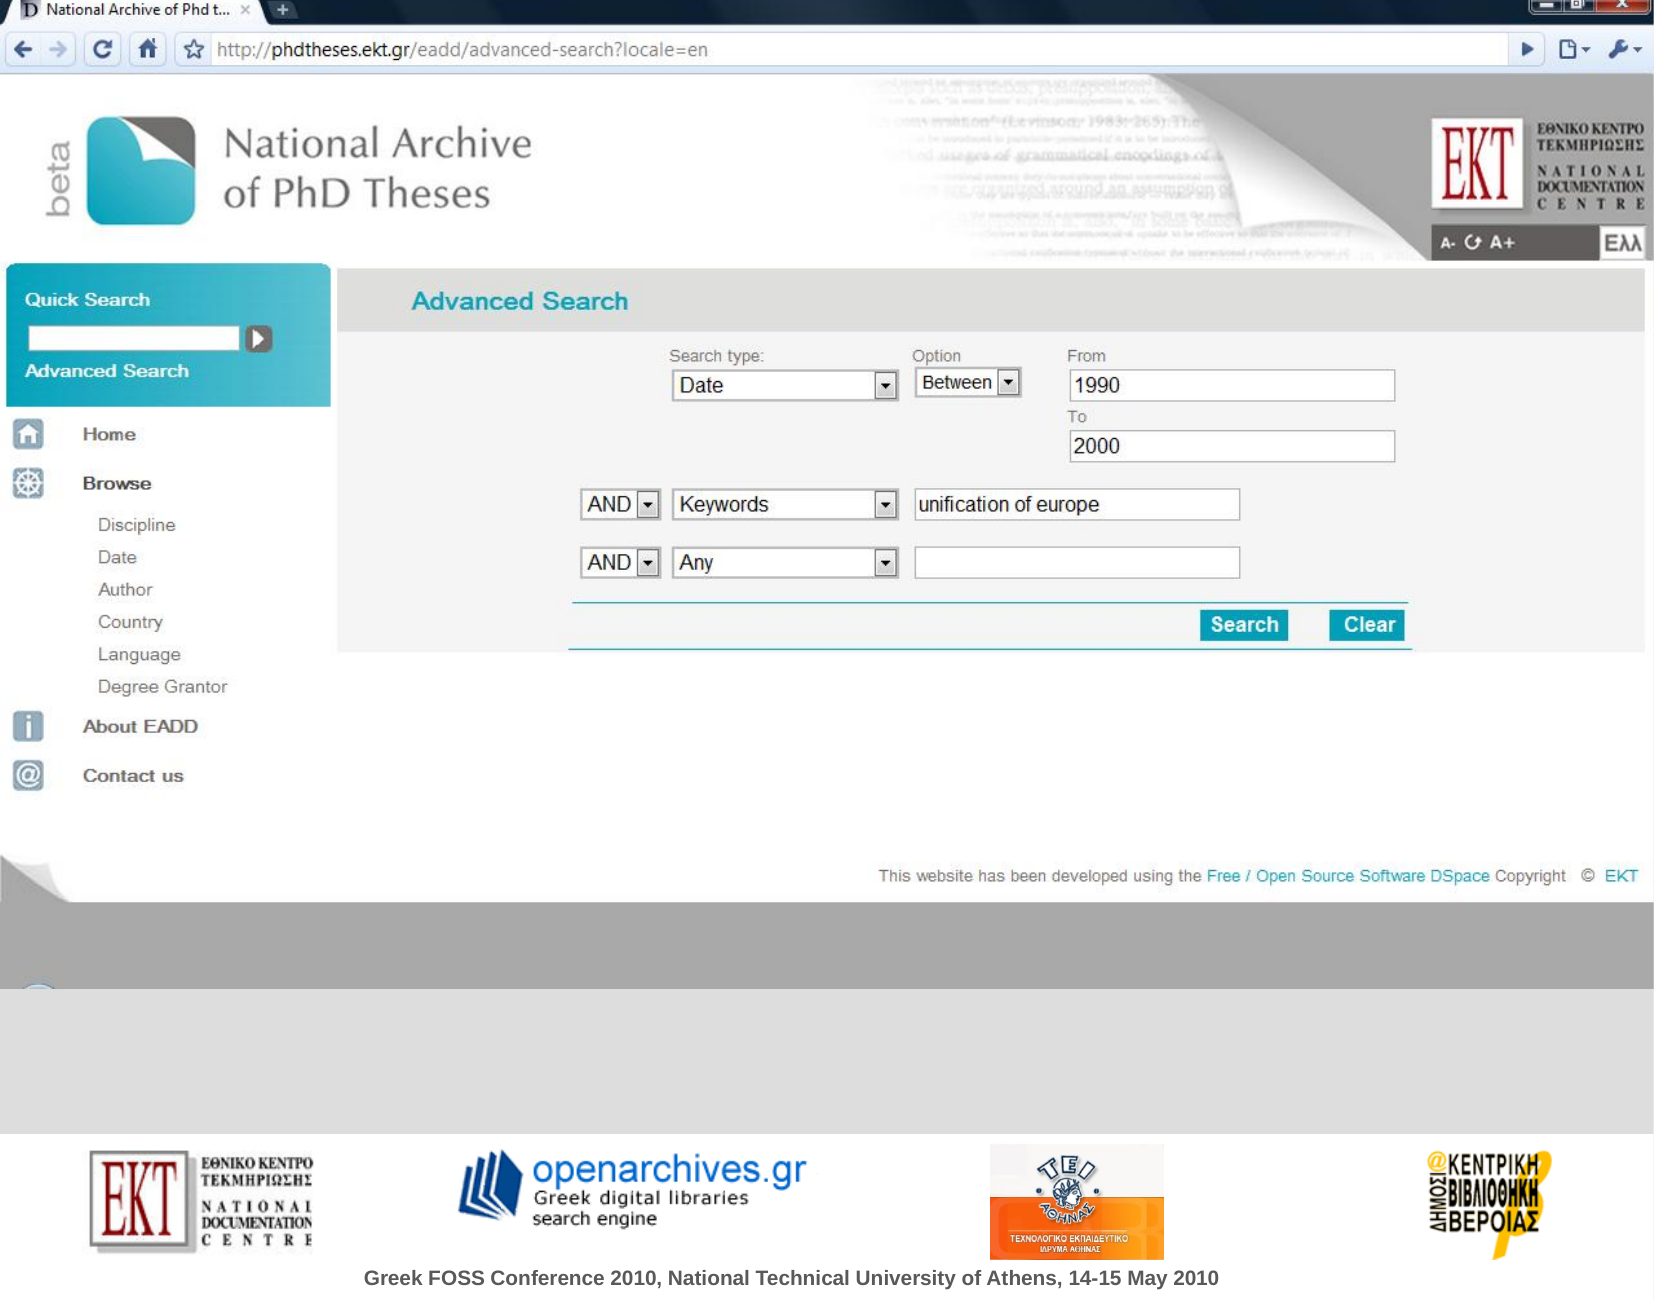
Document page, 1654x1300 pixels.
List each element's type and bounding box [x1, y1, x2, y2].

picture [82, 1138, 323, 1260]
picture [1424, 1136, 1648, 1260]
picture [990, 1142, 1164, 1260]
picture [451, 1142, 851, 1231]
picture [0, 0, 1654, 989]
